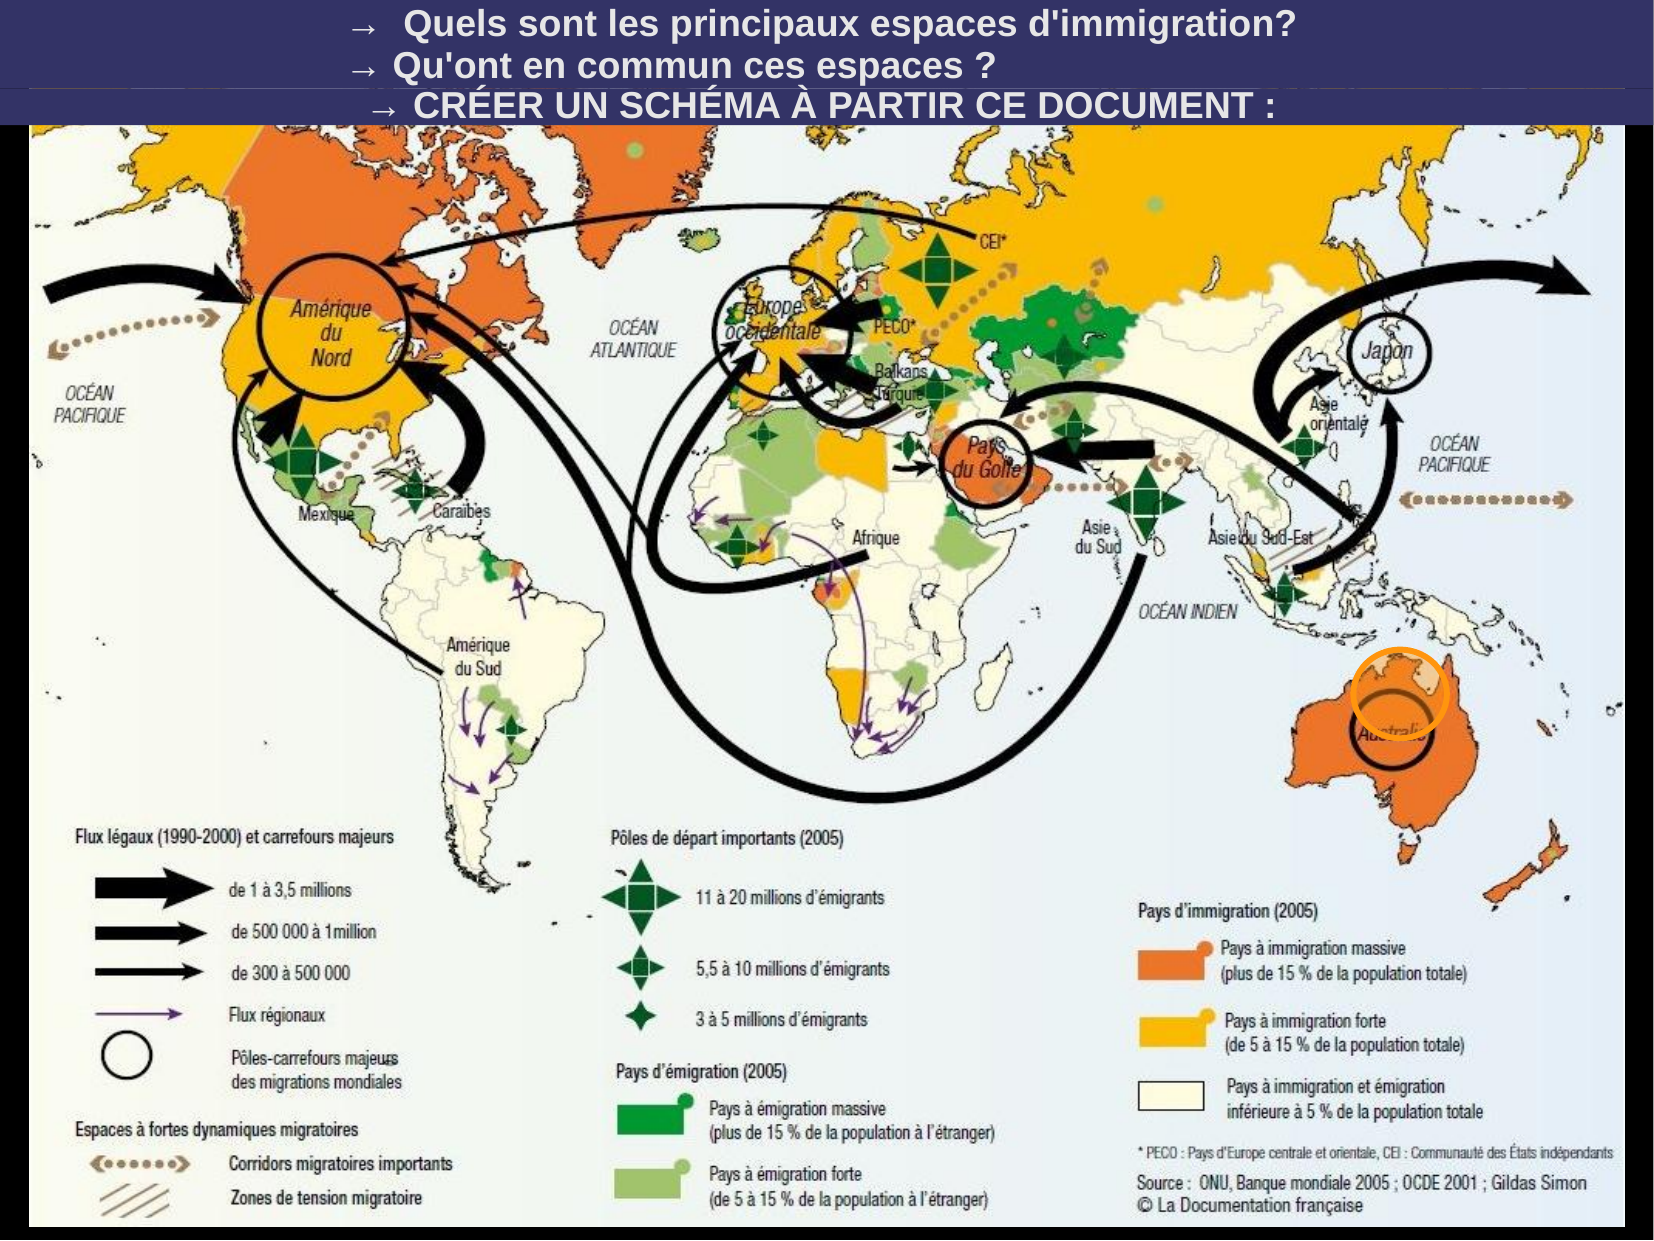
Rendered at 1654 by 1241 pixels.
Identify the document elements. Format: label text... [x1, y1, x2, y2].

text_box [1353, 649, 1447, 739]
picture [29, 126, 1625, 1227]
text_box → CRÉER UN SCHÉMA À PARTIR CE DOCUMENT : [0, 88, 1654, 126]
text_box → Quels sont les principaux espaces d'immigration? → Qu'ont en commun ces espaces ? [0, 0, 1654, 88]
